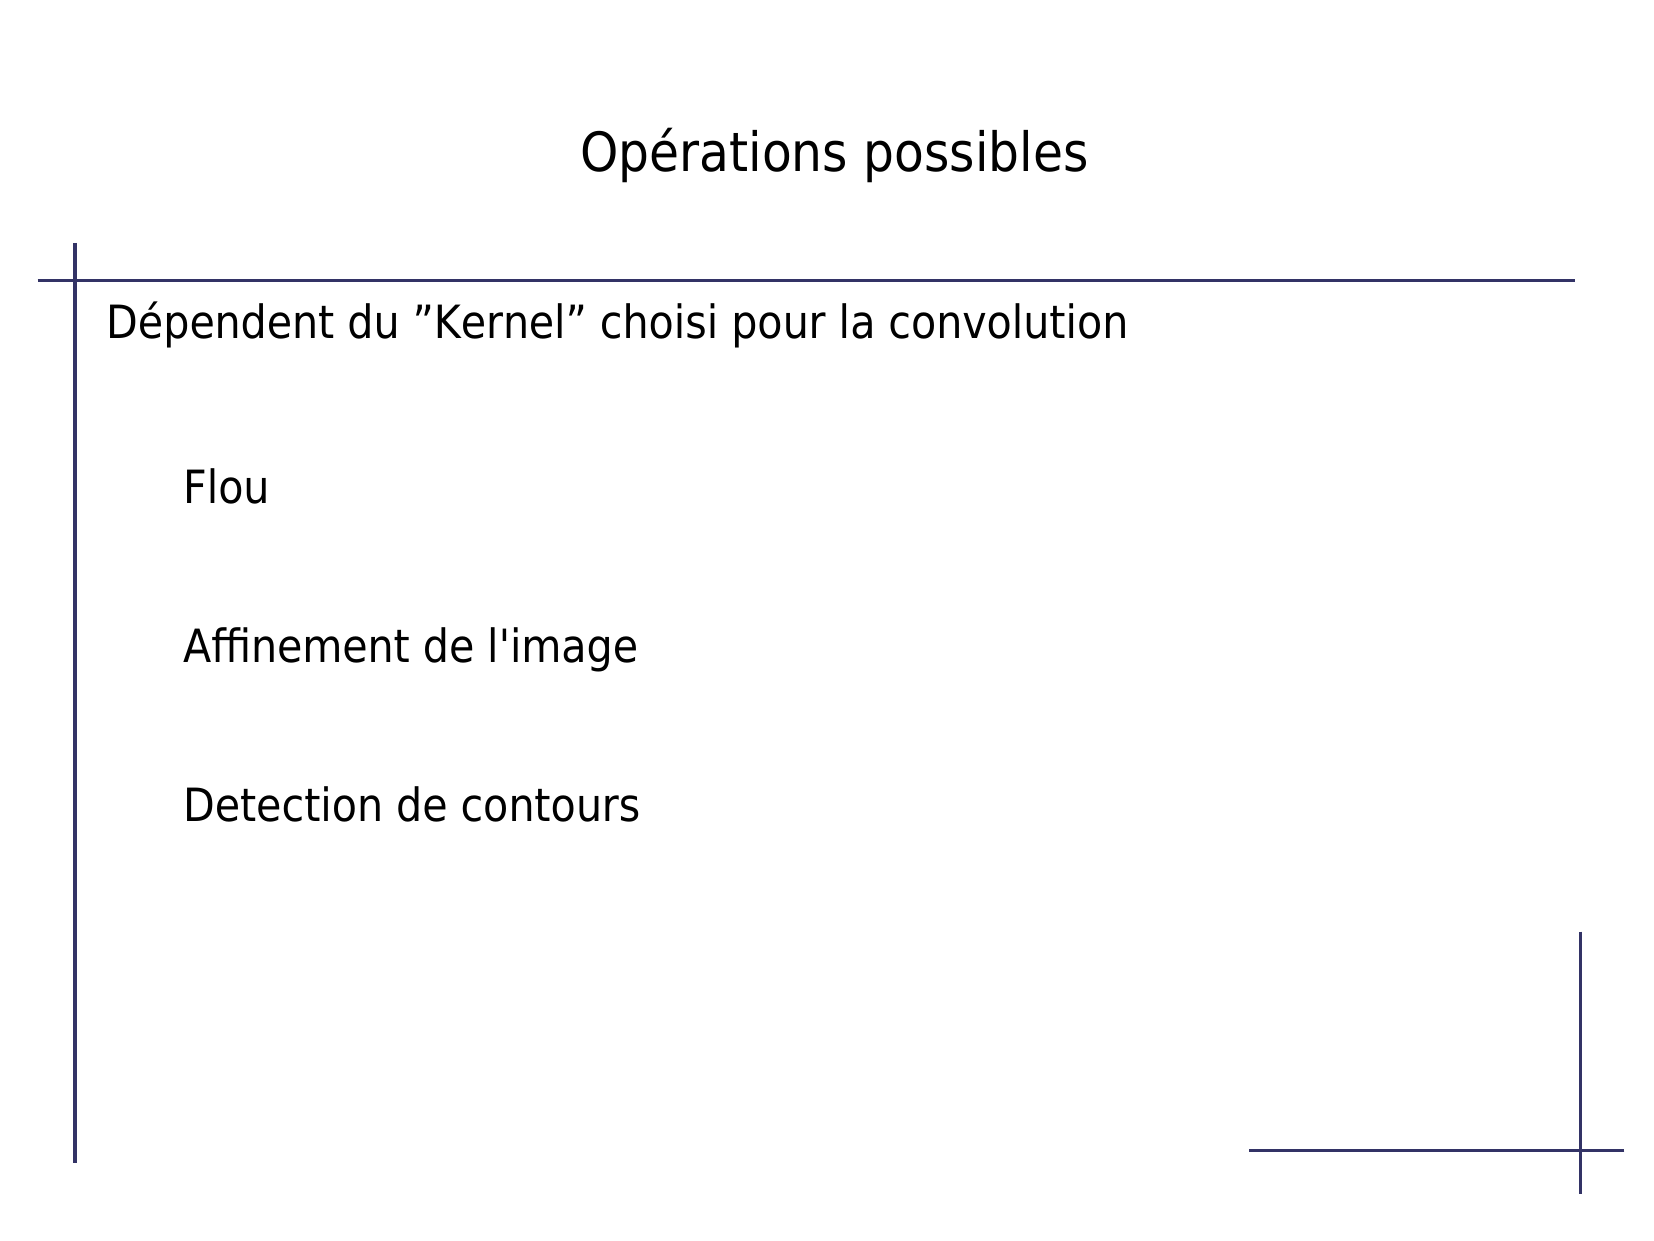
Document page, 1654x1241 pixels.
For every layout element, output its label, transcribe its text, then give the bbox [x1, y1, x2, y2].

title Opérations possibles [112, 49, 1558, 257]
list Dépendent du ”Kernel” choisi pour la convolution Flou Affinement de l'image Detection de contours [88, 296, 1538, 1115]
